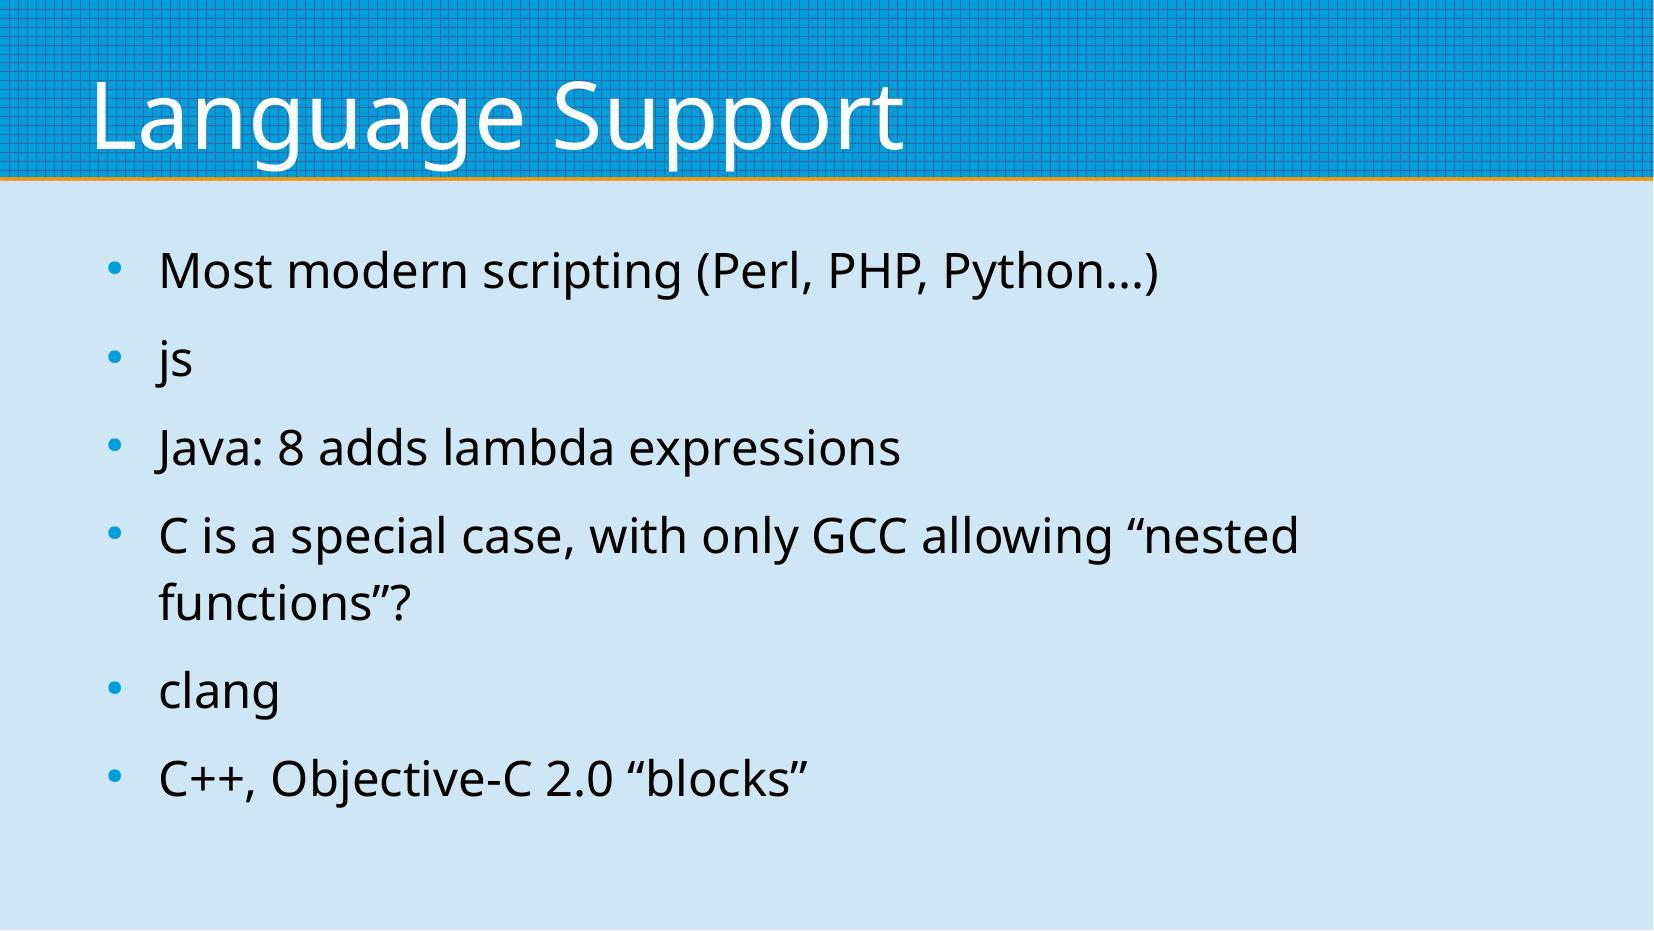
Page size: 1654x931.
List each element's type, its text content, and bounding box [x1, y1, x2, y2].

list Most modern scripting (Perl, PHP, Python...) js Java: 8 adds lambda expressions C is a special case, with only GCC allowing “nested functions”? clang C++, Objective-C 2.0 “blocks” [88, 236, 1565, 813]
title Language Support [88, 14, 1565, 178]
